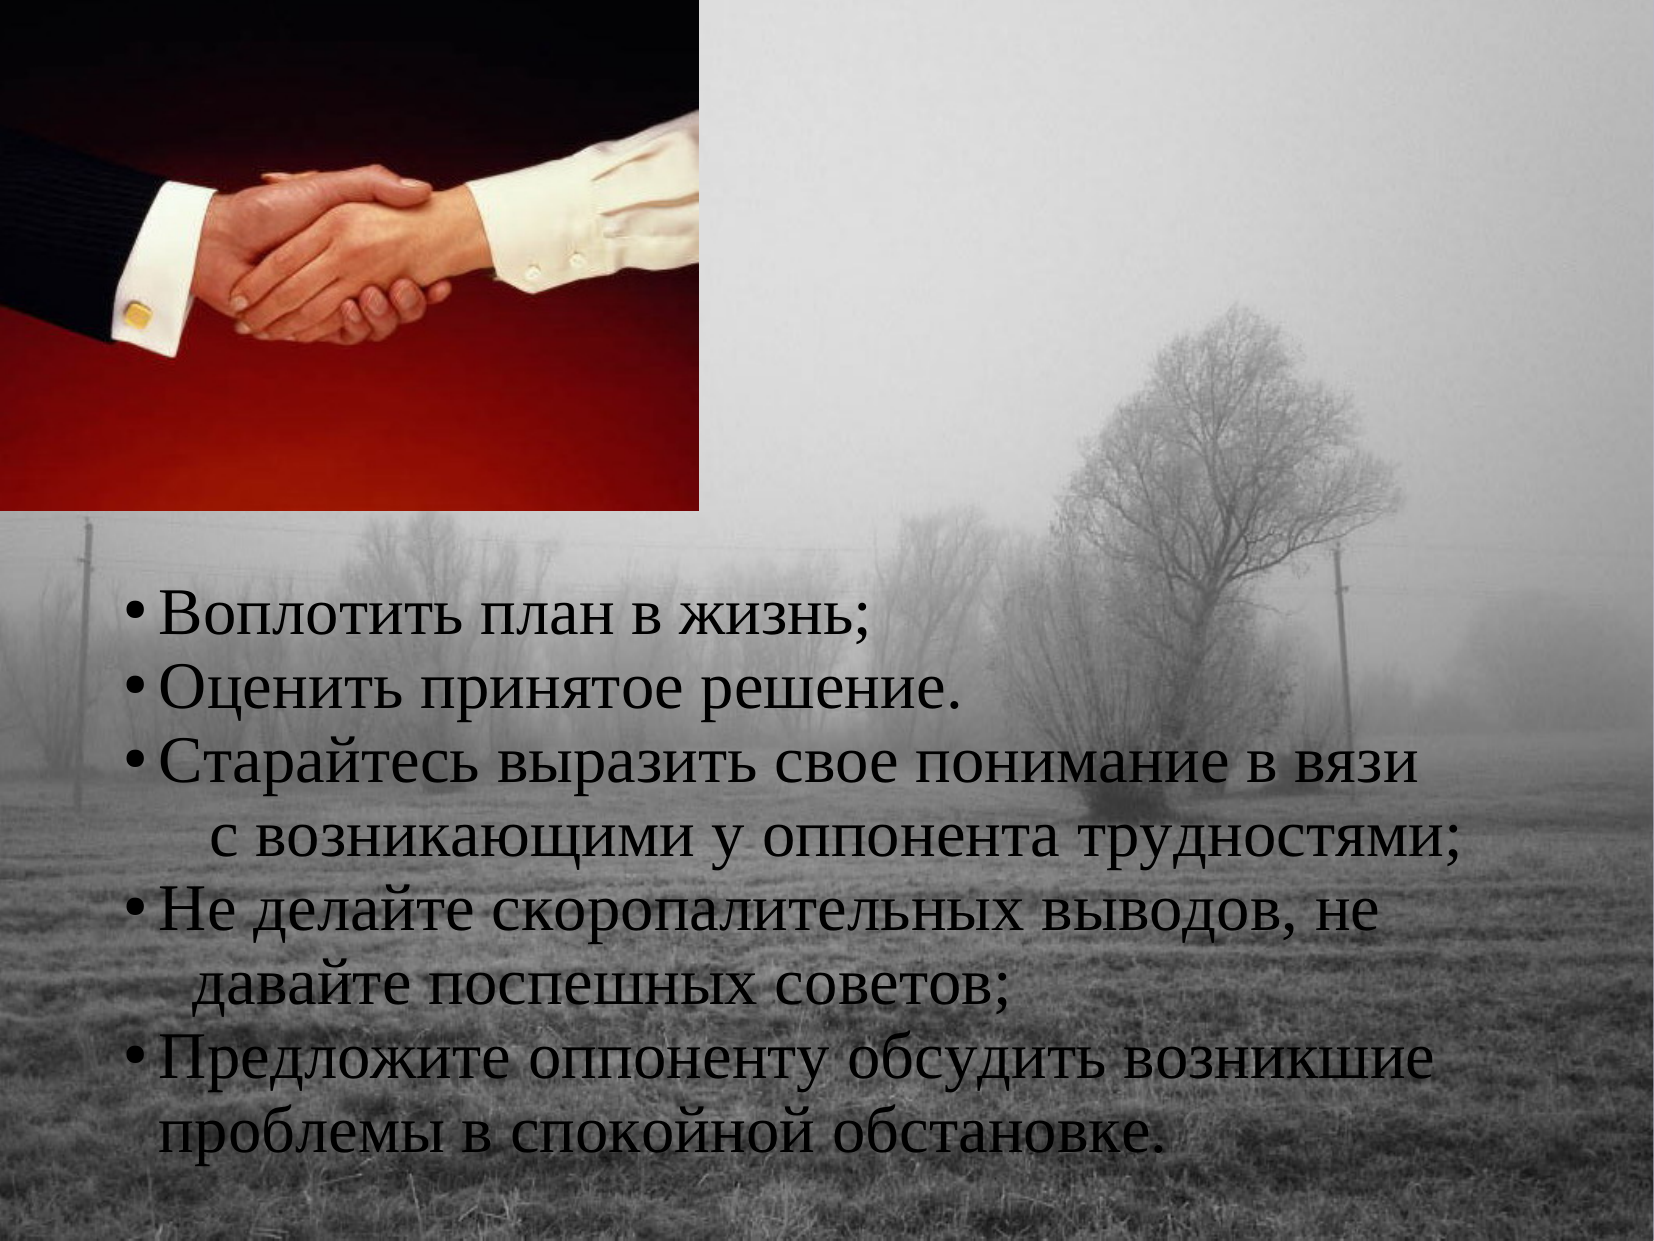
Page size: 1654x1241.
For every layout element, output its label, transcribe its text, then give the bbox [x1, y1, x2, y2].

picture [0, 0, 1654, 1241]
subtitle Воплотить план в жизнь; Оценить принятое решение. Старайтесь выразить свое понимание в вязи с возникающими у оппонента трудностями; Не делайте скоропалительных выводов, не давайте поспешных советов; Предложите оппоненту обсудить возникшие проблемы в спокойной обстановке. [123, 574, 1536, 1168]
